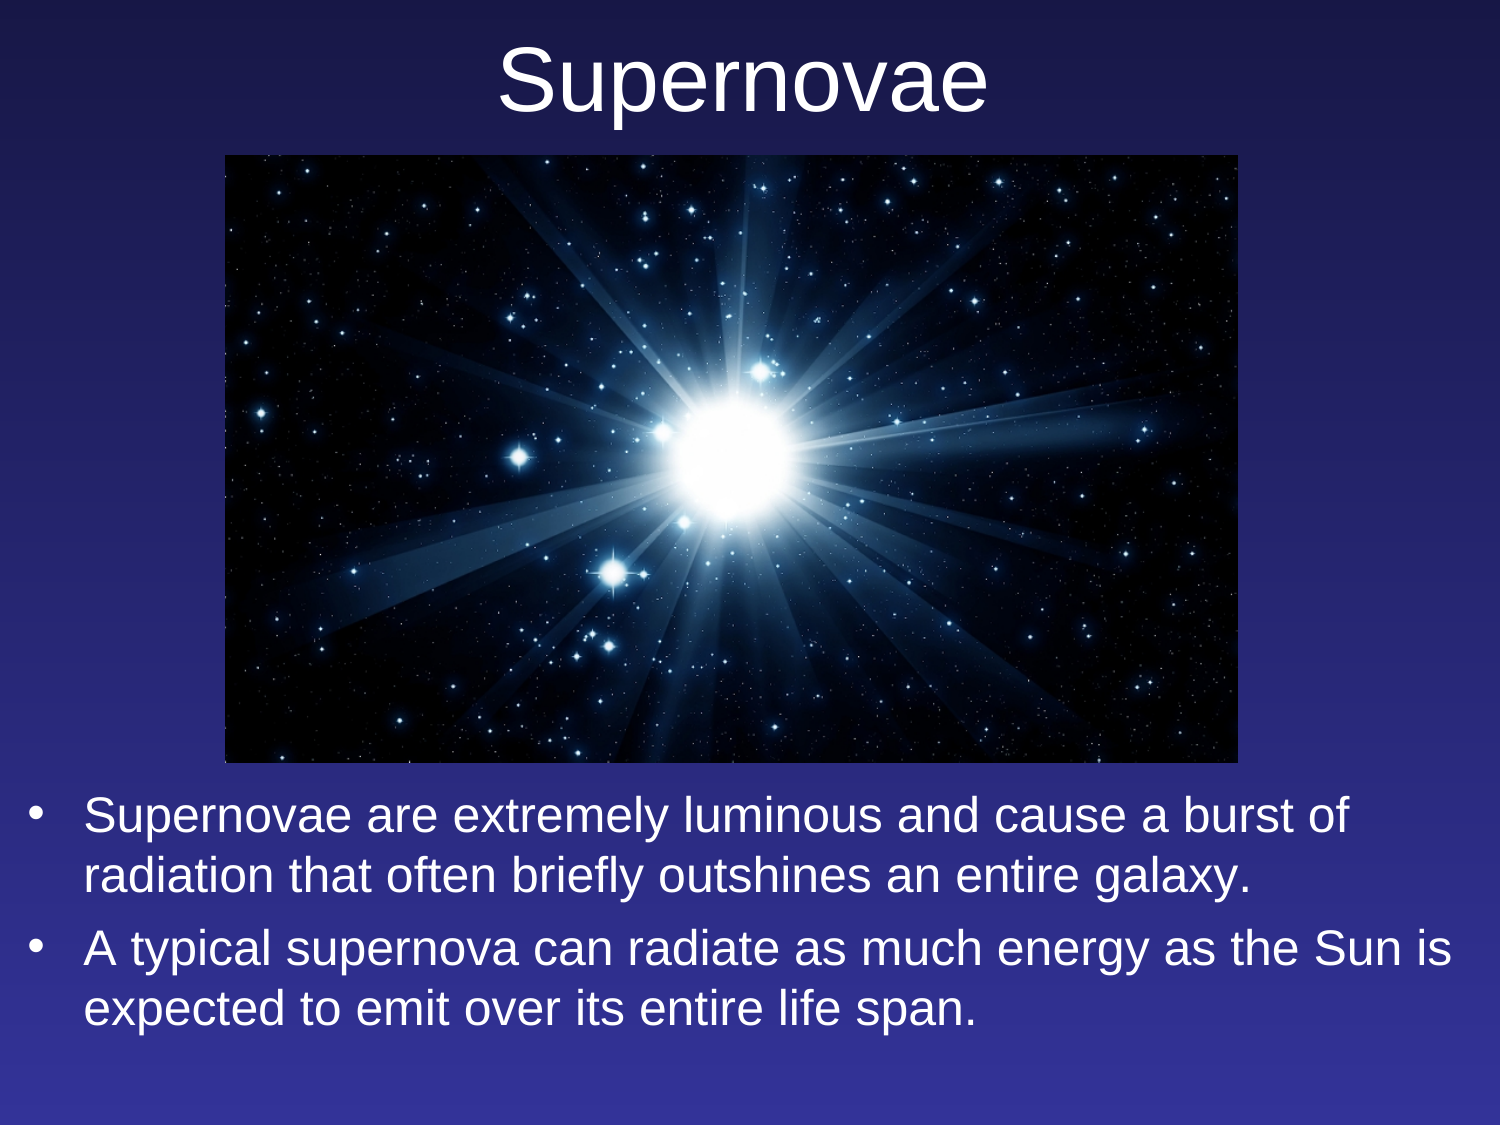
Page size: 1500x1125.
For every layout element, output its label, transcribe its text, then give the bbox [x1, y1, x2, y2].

title Supernovae [287, 0, 1201, 150]
list Supernovae are extremely luminous and cause a burst of radiation that often briefly outshines an entire galaxy. A typical supernova can radiate as much energy as the Sun is expected to emit over its entire life span. [12, 774, 1488, 1125]
picture [225, 155, 1238, 763]
